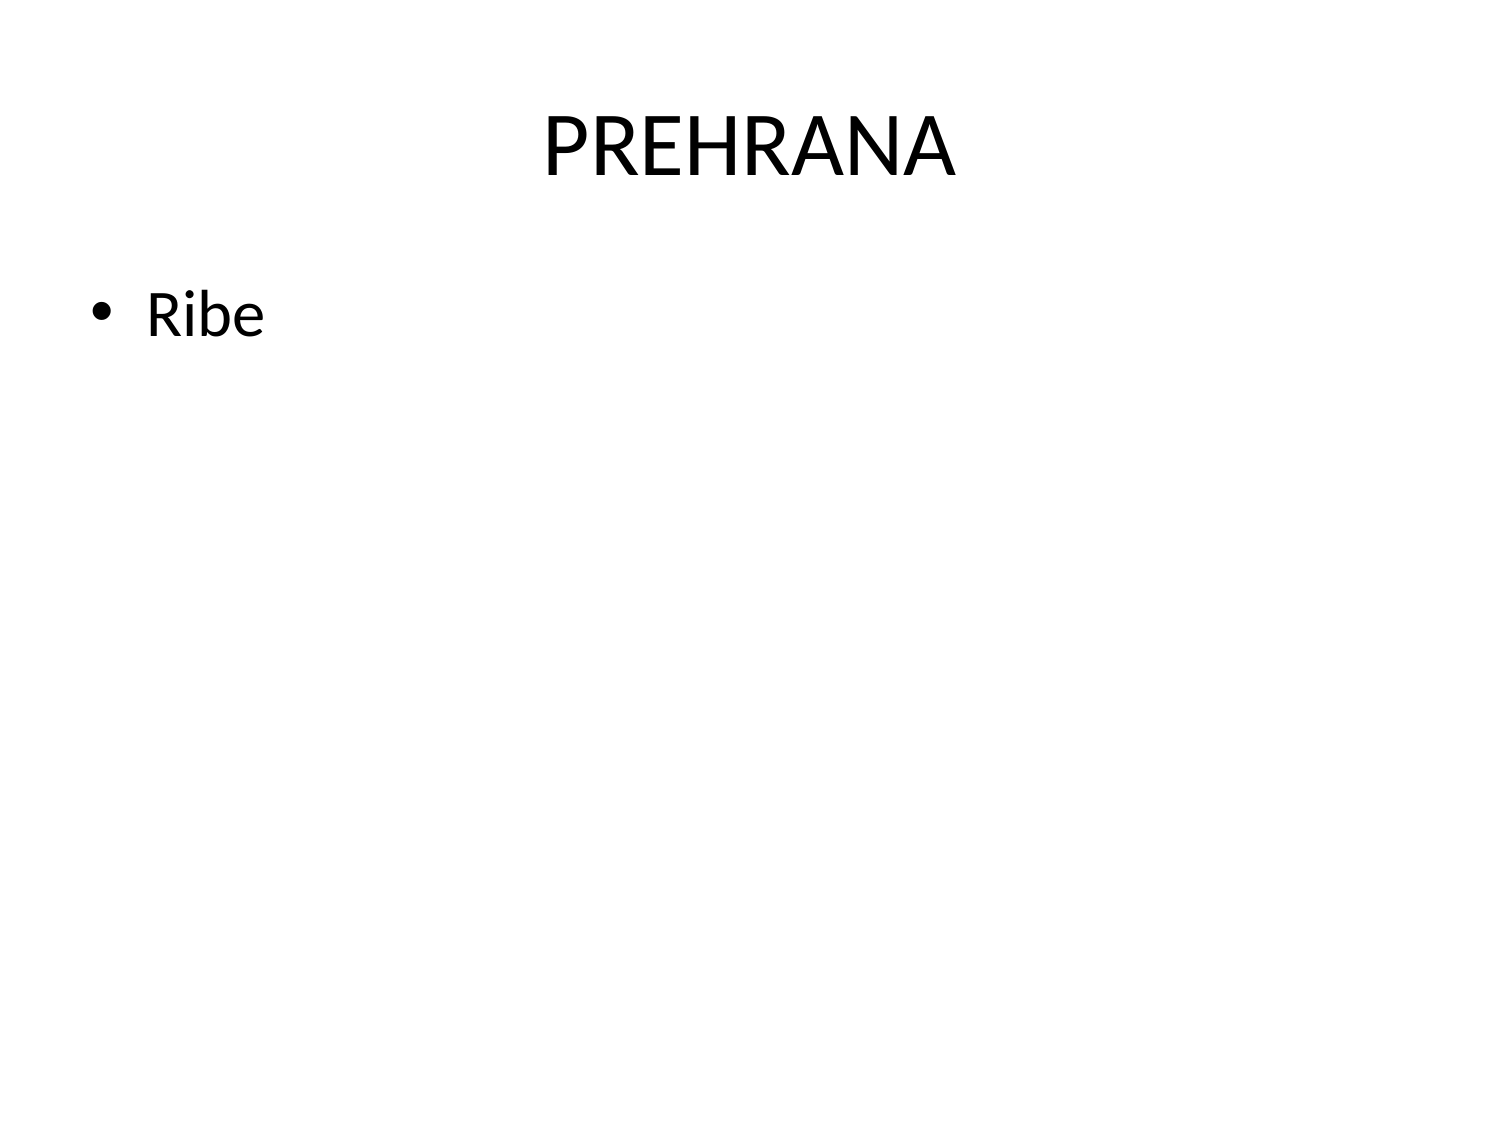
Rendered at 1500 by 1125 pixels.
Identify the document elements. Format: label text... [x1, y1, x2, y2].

title PREHRANA [75, 45, 1425, 233]
list Ribe [75, 262, 1425, 1005]
